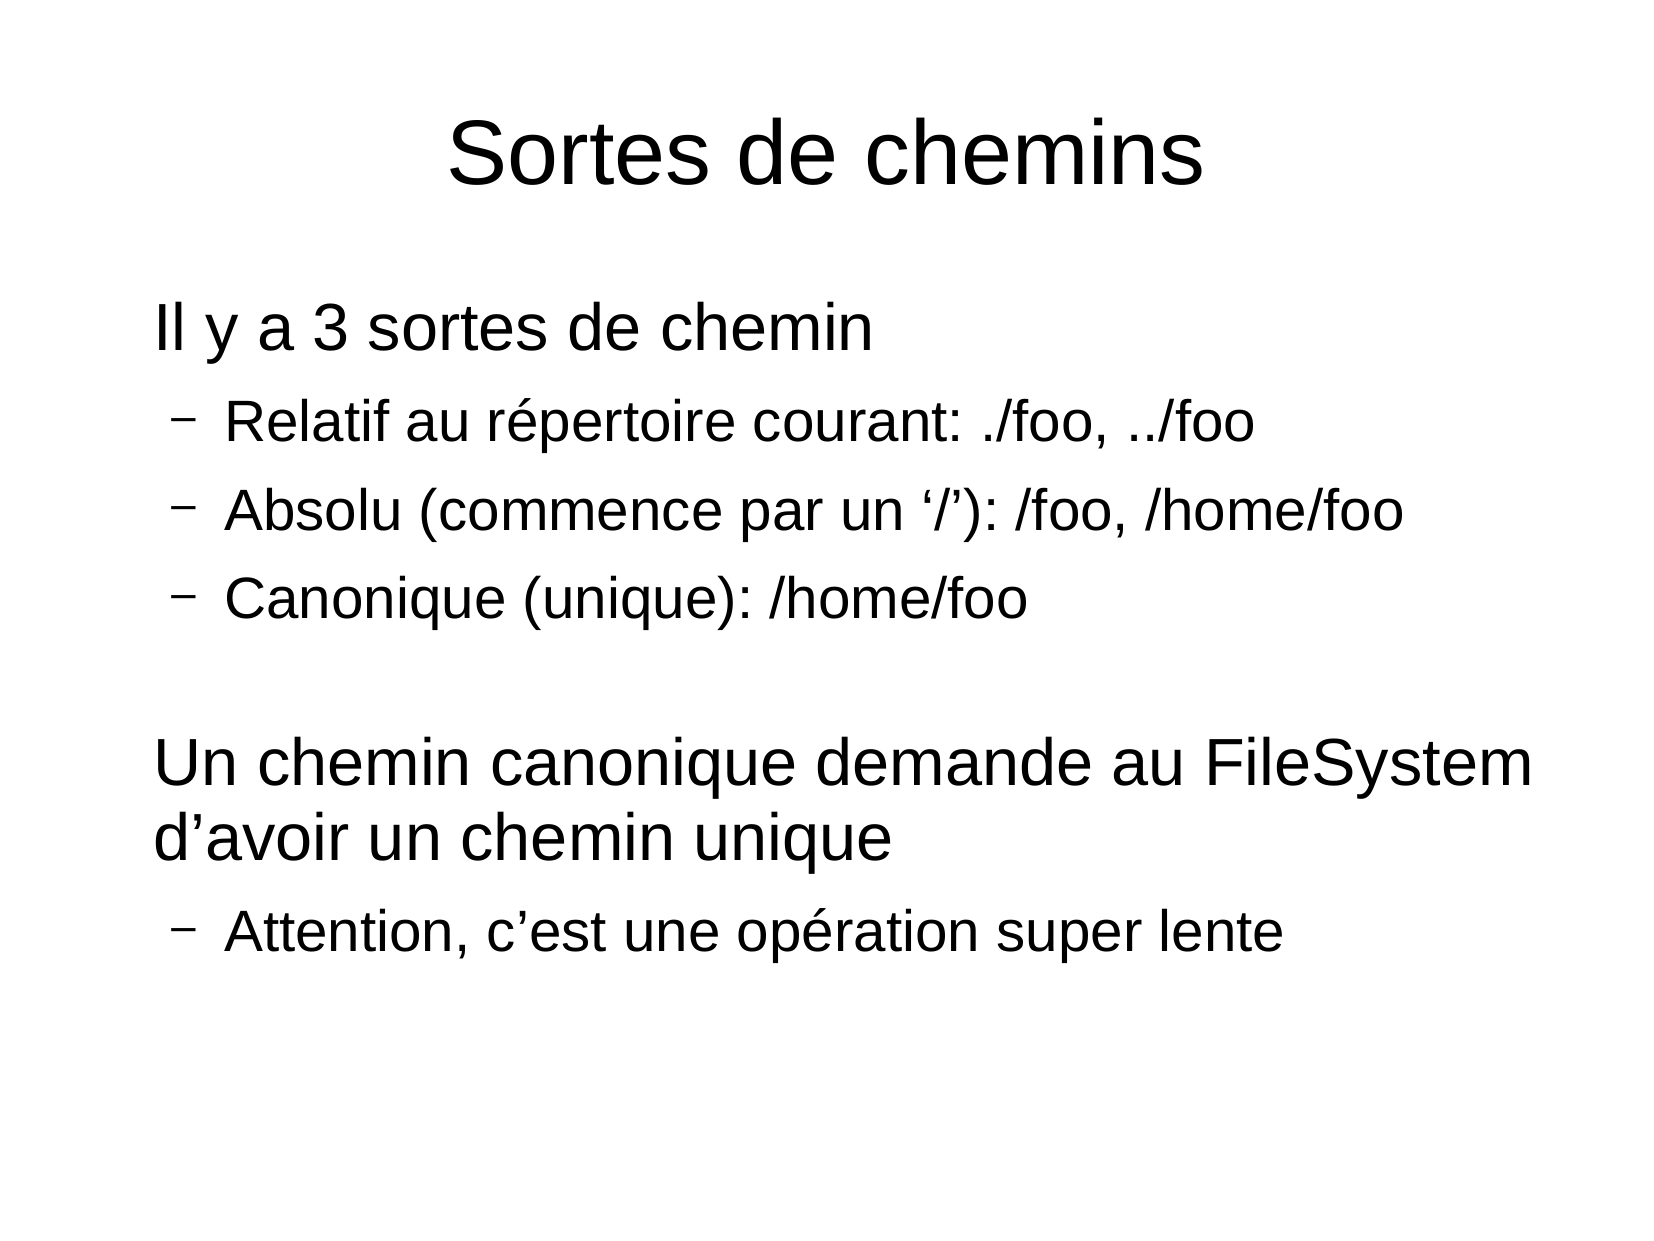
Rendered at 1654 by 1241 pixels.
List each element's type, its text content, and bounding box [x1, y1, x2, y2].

title Sortes de chemins [82, 49, 1571, 257]
list Il y a 3 sortes de chemin Relatif au répertoire courant: ./foo, ../foo Absolu (commence par un ‘/’): /foo, /home/foo Canonique (unique): /home/foo Un chemin canonique demande au FileSystem d’avoir un chemin unique Attention, c’est une opération super lente [82, 290, 1571, 1010]
